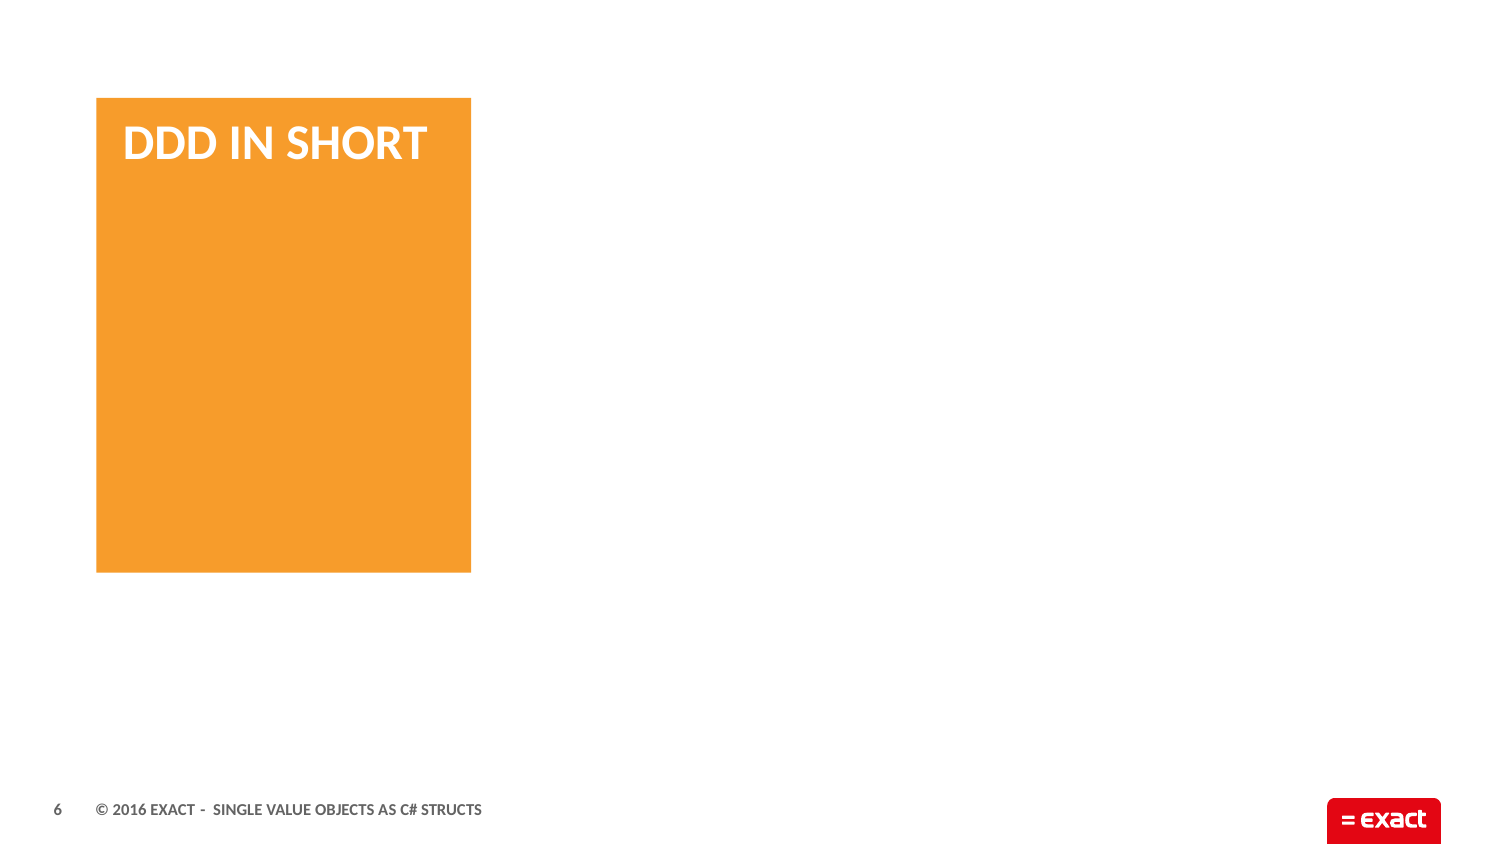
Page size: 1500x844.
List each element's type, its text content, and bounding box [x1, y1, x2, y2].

text_box [38, 786, 96, 832]
title DDD in short [96, 97, 472, 573]
text_box - Single Value Objects as C# structs [185, 786, 826, 832]
